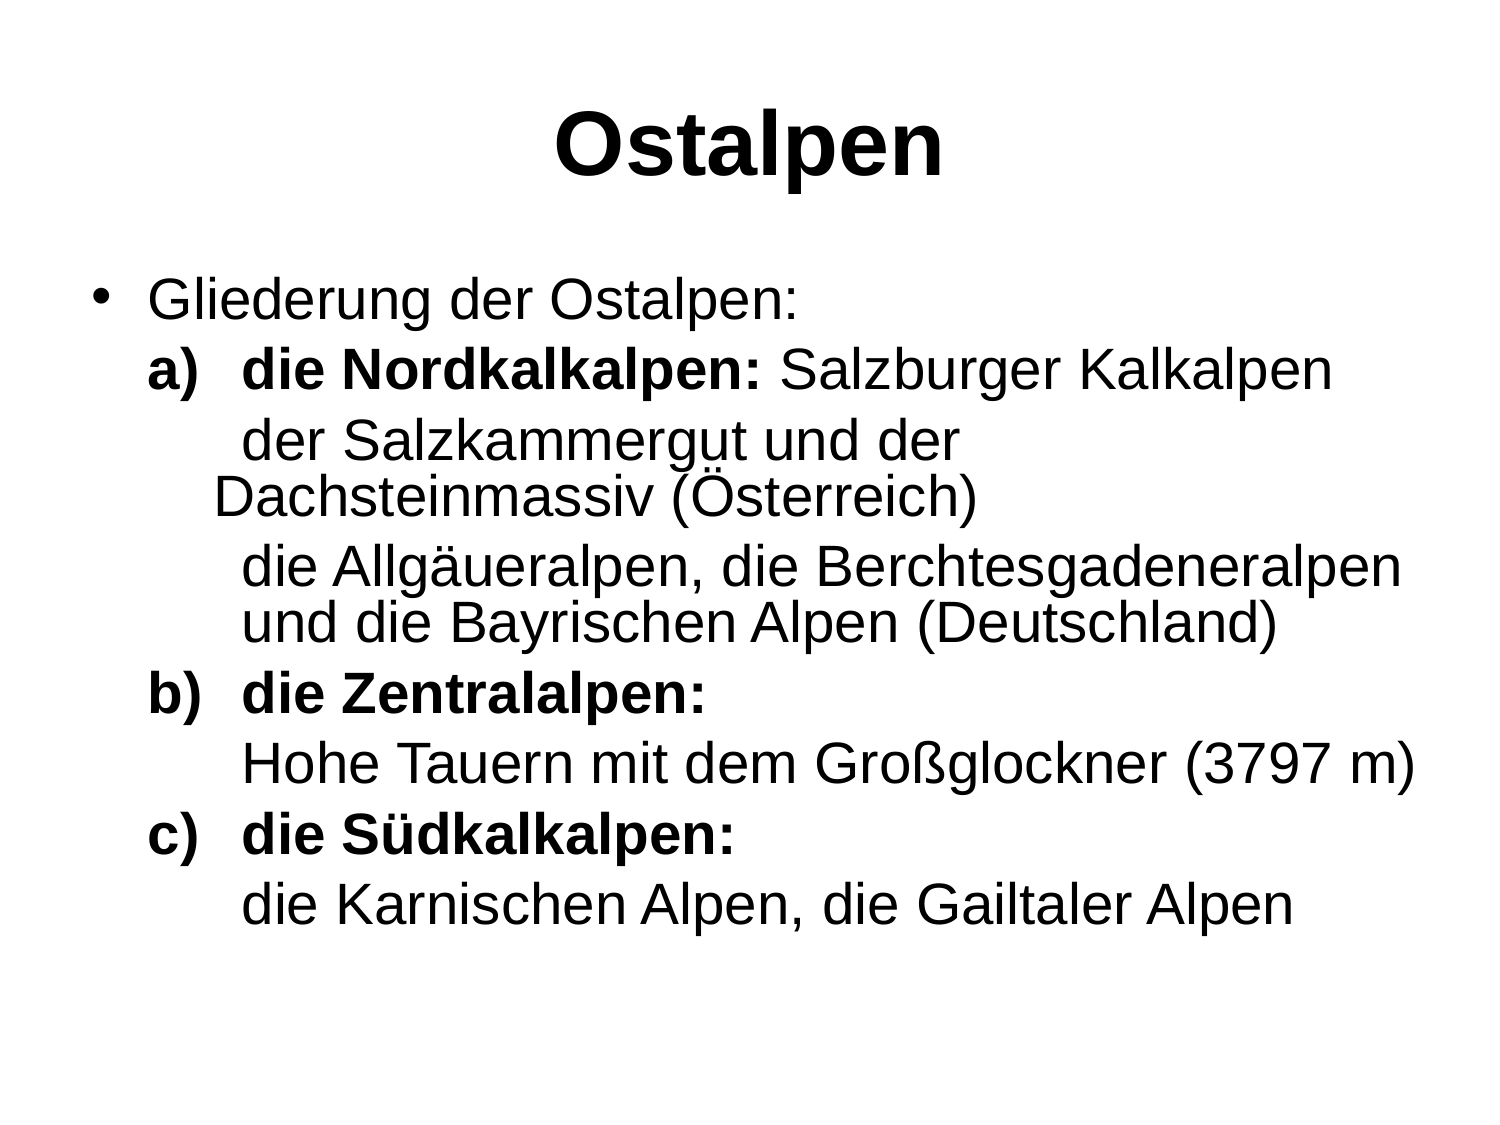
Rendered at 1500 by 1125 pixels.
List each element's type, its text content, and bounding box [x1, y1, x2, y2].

title Ostalpen [75, 45, 1426, 233]
list Gliederung der Ostalpen: a) die Nordkalkalpen: Salzburger Kalkalpen der Salzkammergut und der Dachsteinmassiv (Österreich) die Allgäueralpen, die Berchtesgadeneralpen und die Bayrischen Alpen (Deutschland) b) die Zentralalpen: Hohe Tauern mit dem Großglockner (3797 m) c) die Südkalkalpen: die Karnischen Alpen, die Gailtaler Alpen [76, 267, 1471, 1010]
